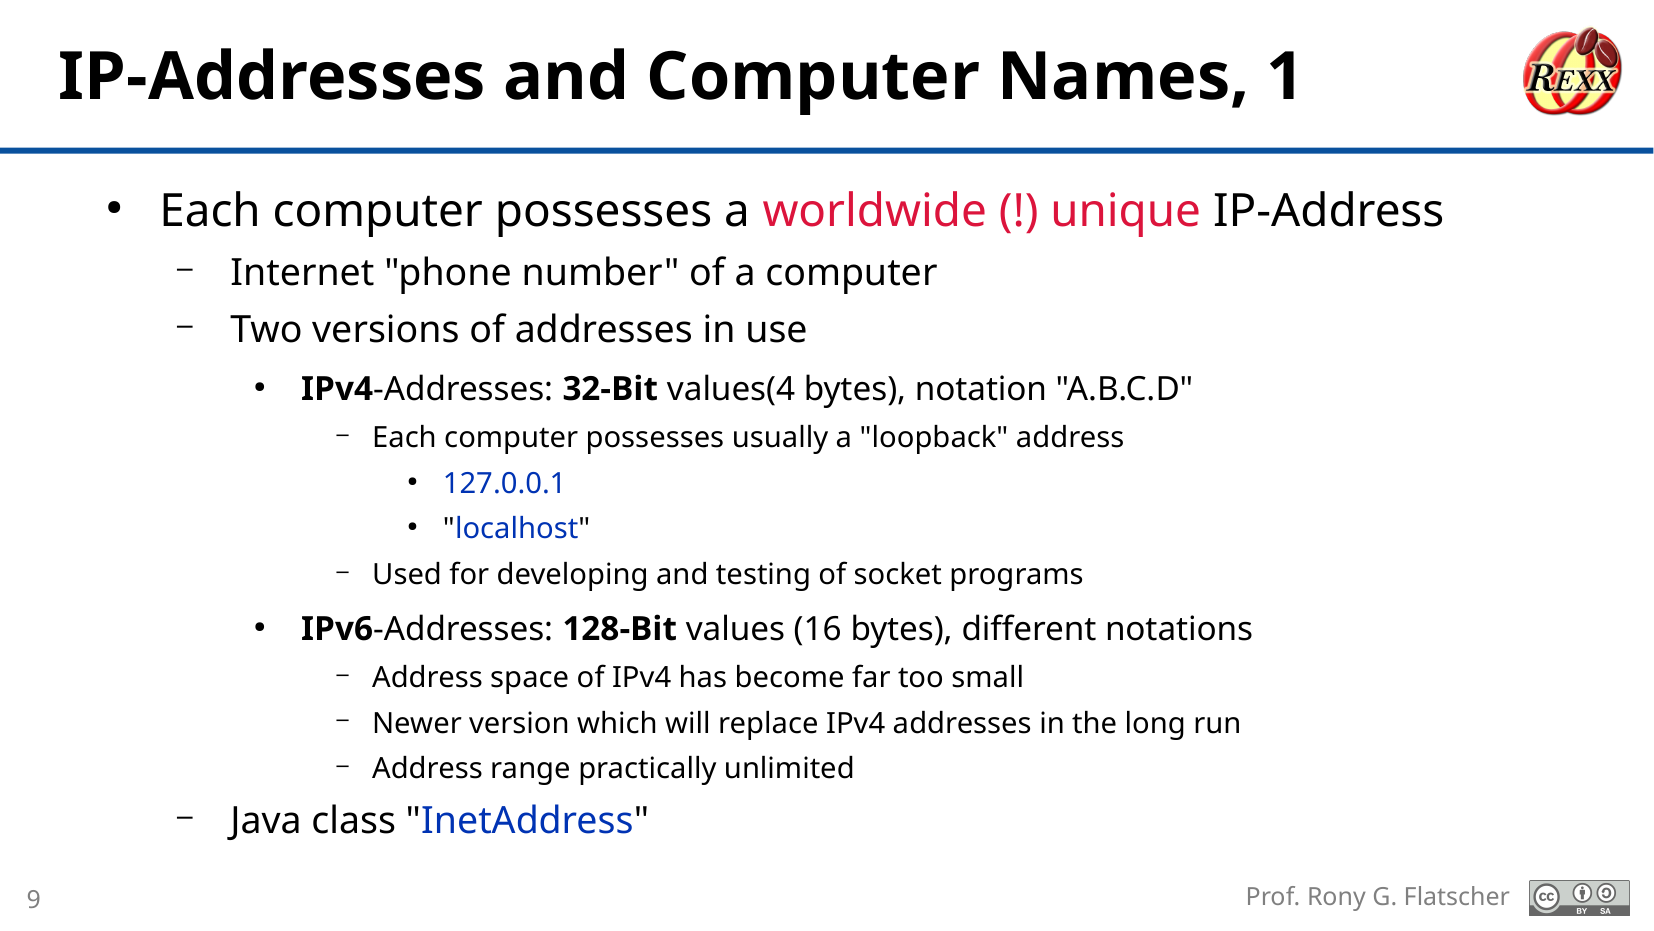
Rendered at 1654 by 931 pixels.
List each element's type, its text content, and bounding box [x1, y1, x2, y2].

list Each computer possesses a worldwide (!) unique IP-Address Internet "phone number" of a computer Two versions of addresses in use IPv4-Addresses: 32-Bit values(4 bytes), notation "A.B.C.D" Each computer possesses usually a "loopback" address 127.0.0.1 "localhost" Used for developing and testing of socket programs IPv6-Addresses: 128-Bit values (16 bytes), different notations Address space of IPv4 has become far too small Newer version which will replace IPv4 addresses in the long run Address range practically unlimited Java class "InetAddress" [88, 177, 1577, 857]
title IP-Addresses and Computer Names, 1 [0, 0, 1625, 148]
